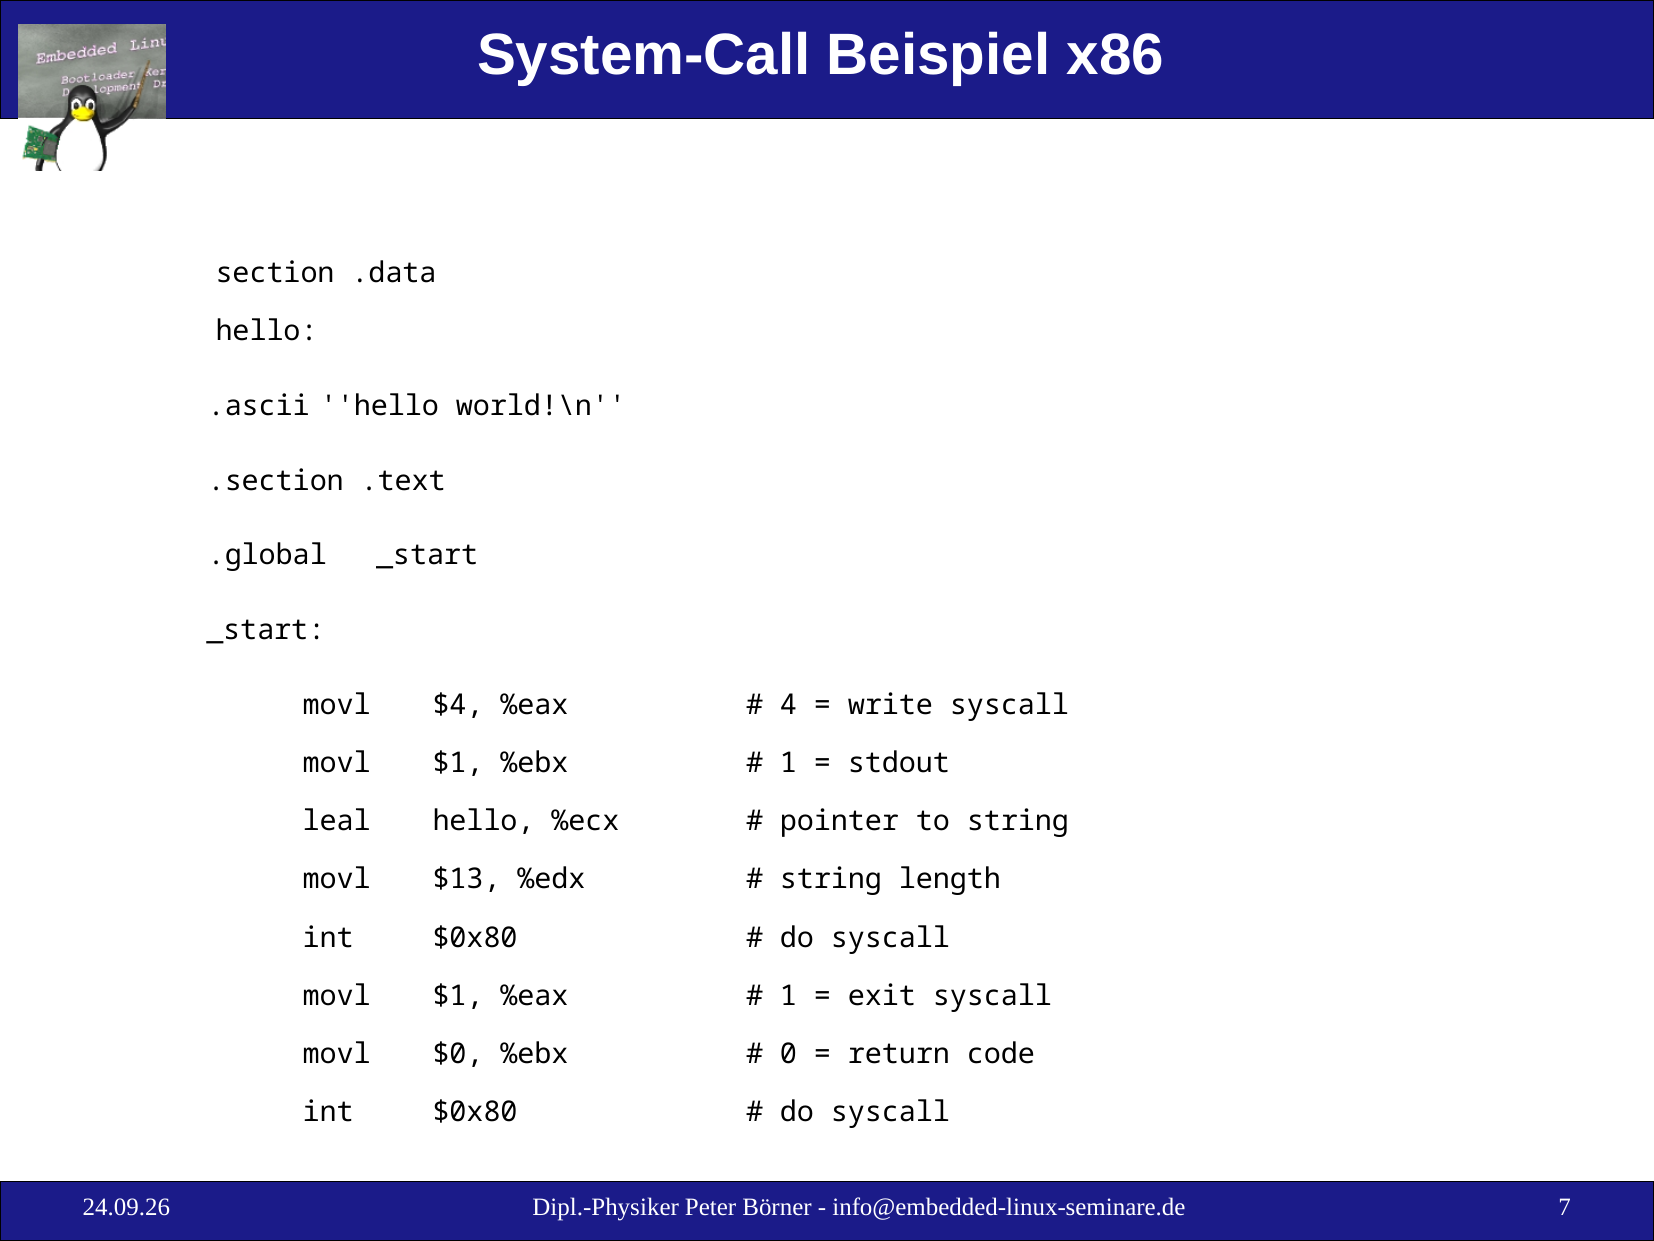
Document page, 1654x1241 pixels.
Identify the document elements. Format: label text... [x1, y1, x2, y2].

title System-Call Beispiel x86 [76, 19, 1565, 89]
picture [18, 24, 166, 171]
list section .data hello: .ascii ''hello world!\n'' .section .text .global _start _start: movl $4, %eax # 4 = write syscall movl $1, %ebx # 1 = stdout leal hello, %ecx # pointer to string movl $13, %edx # string length int $0x80 # do syscall movl $1, %eax # 1 = exit syscall movl $0, %ebx # 0 = return code int $0x80 # do syscall [82, 177, 1571, 1138]
